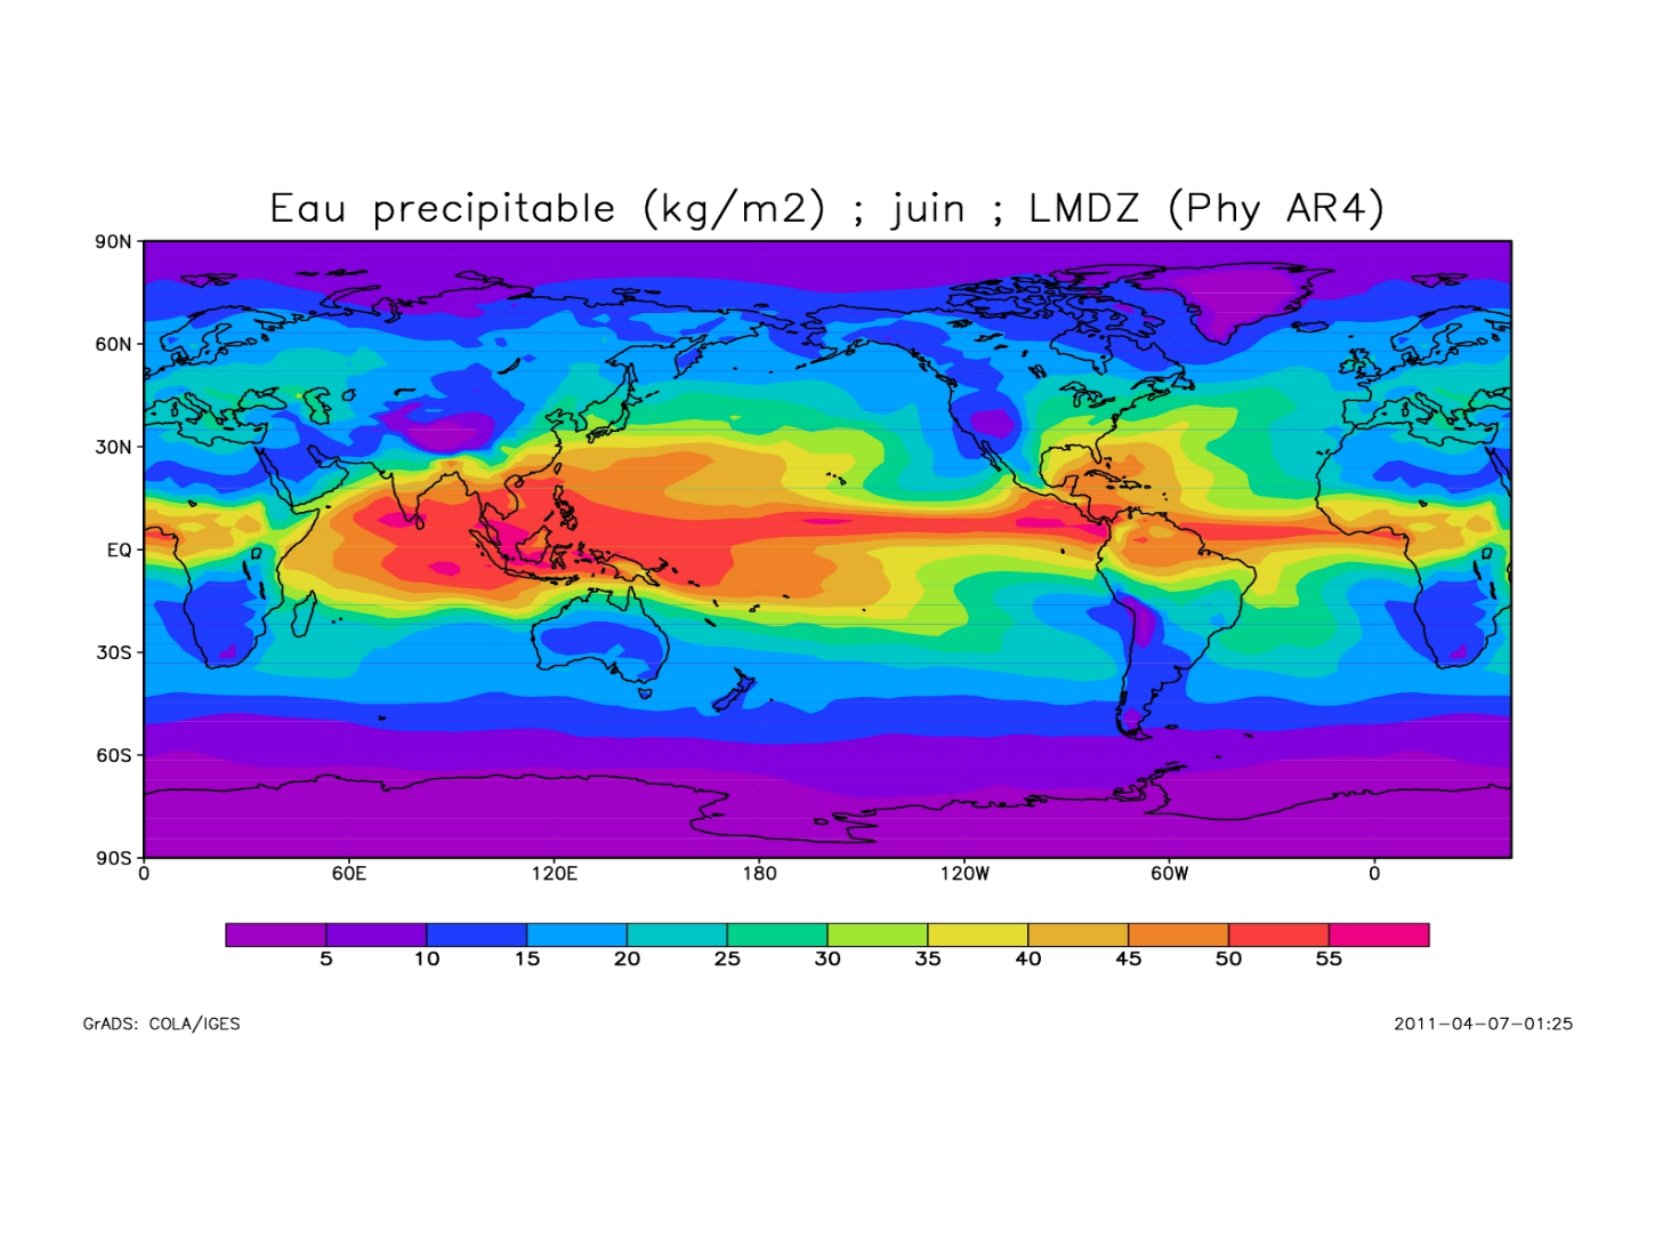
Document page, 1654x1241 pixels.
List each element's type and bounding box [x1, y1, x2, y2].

picture [0, 0, 1654, 1099]
